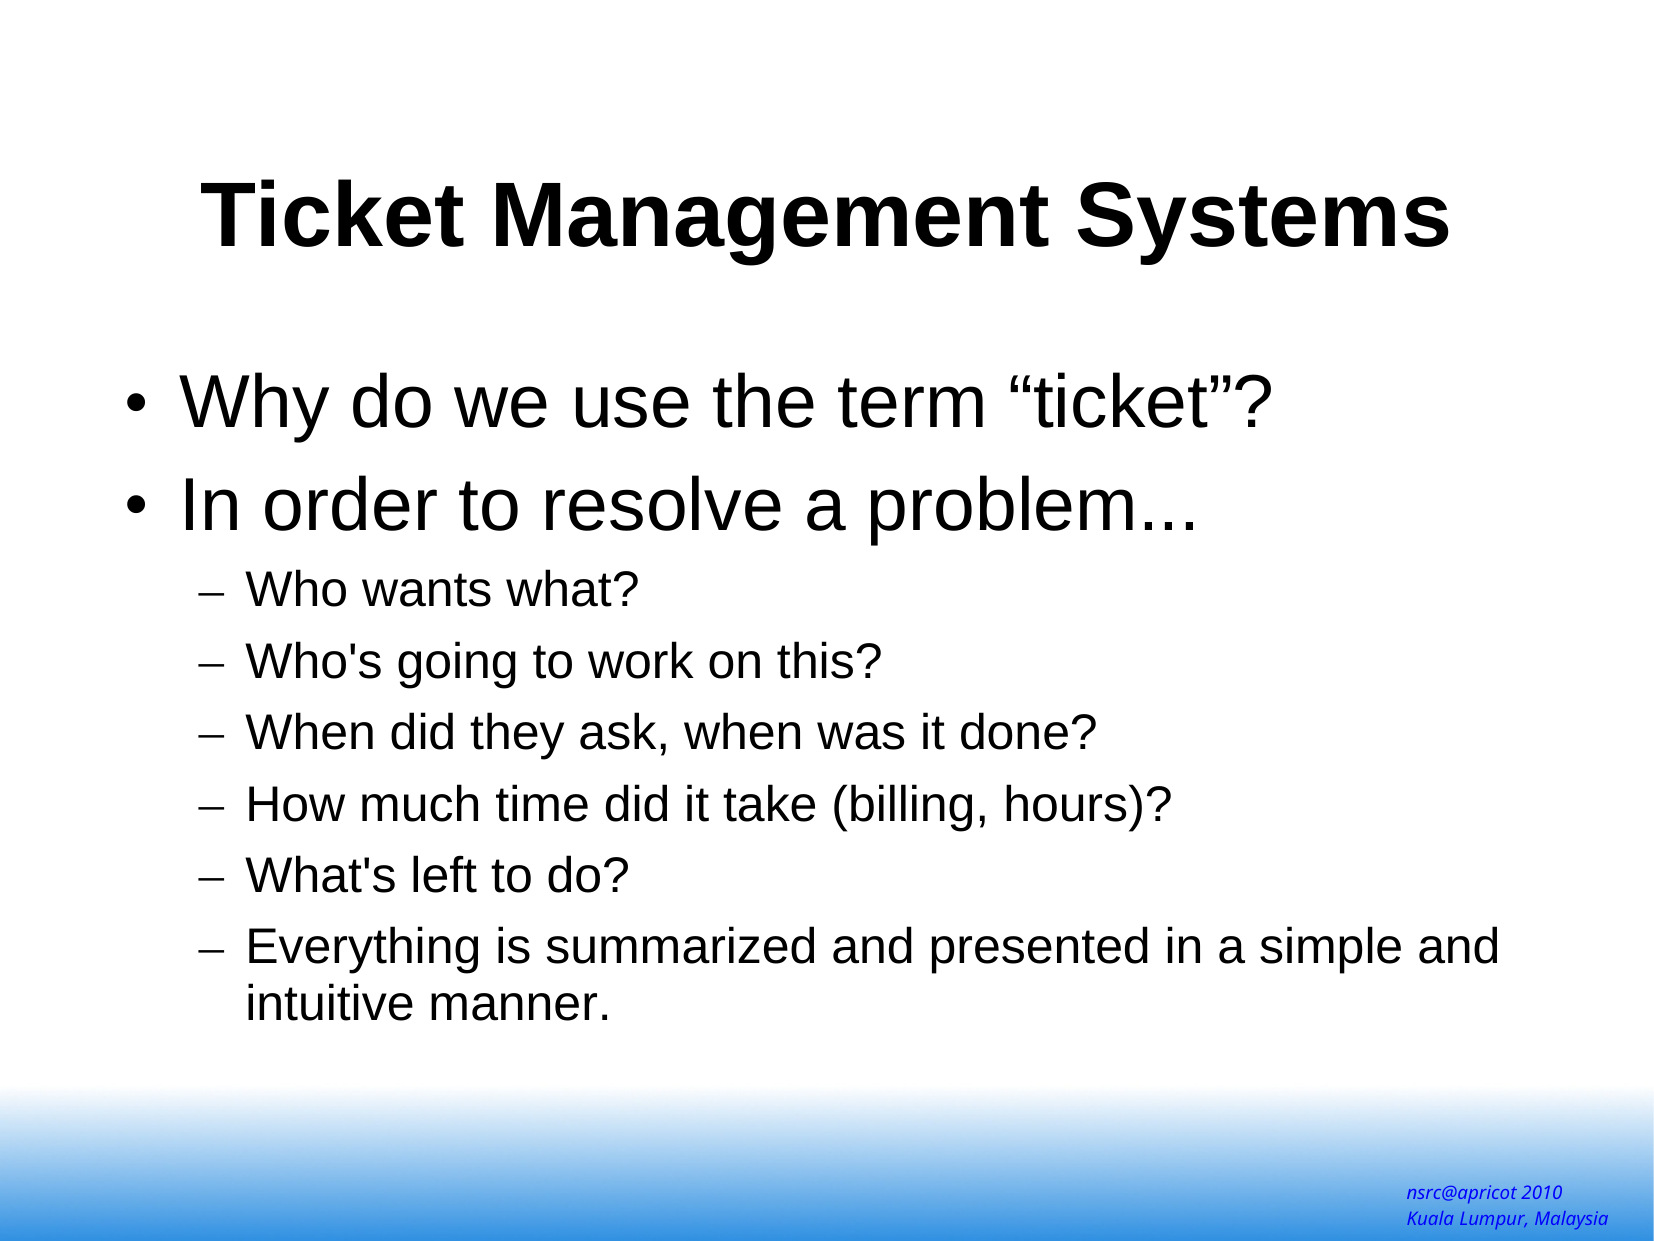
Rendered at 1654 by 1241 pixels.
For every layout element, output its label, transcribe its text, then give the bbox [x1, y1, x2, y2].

list Why do we use the term “ticket”? In order to resolve a problem... Who wants what? Who's going to work on this? When did they ask, when was it done? How much time did it take (billing, hours)? What's left to do? Everything is summarized and presented in a simple and intuitive manner. [124, 358, 1530, 1180]
picture [0, 1083, 1654, 1241]
title Ticket Management Systems [124, 89, 1530, 338]
